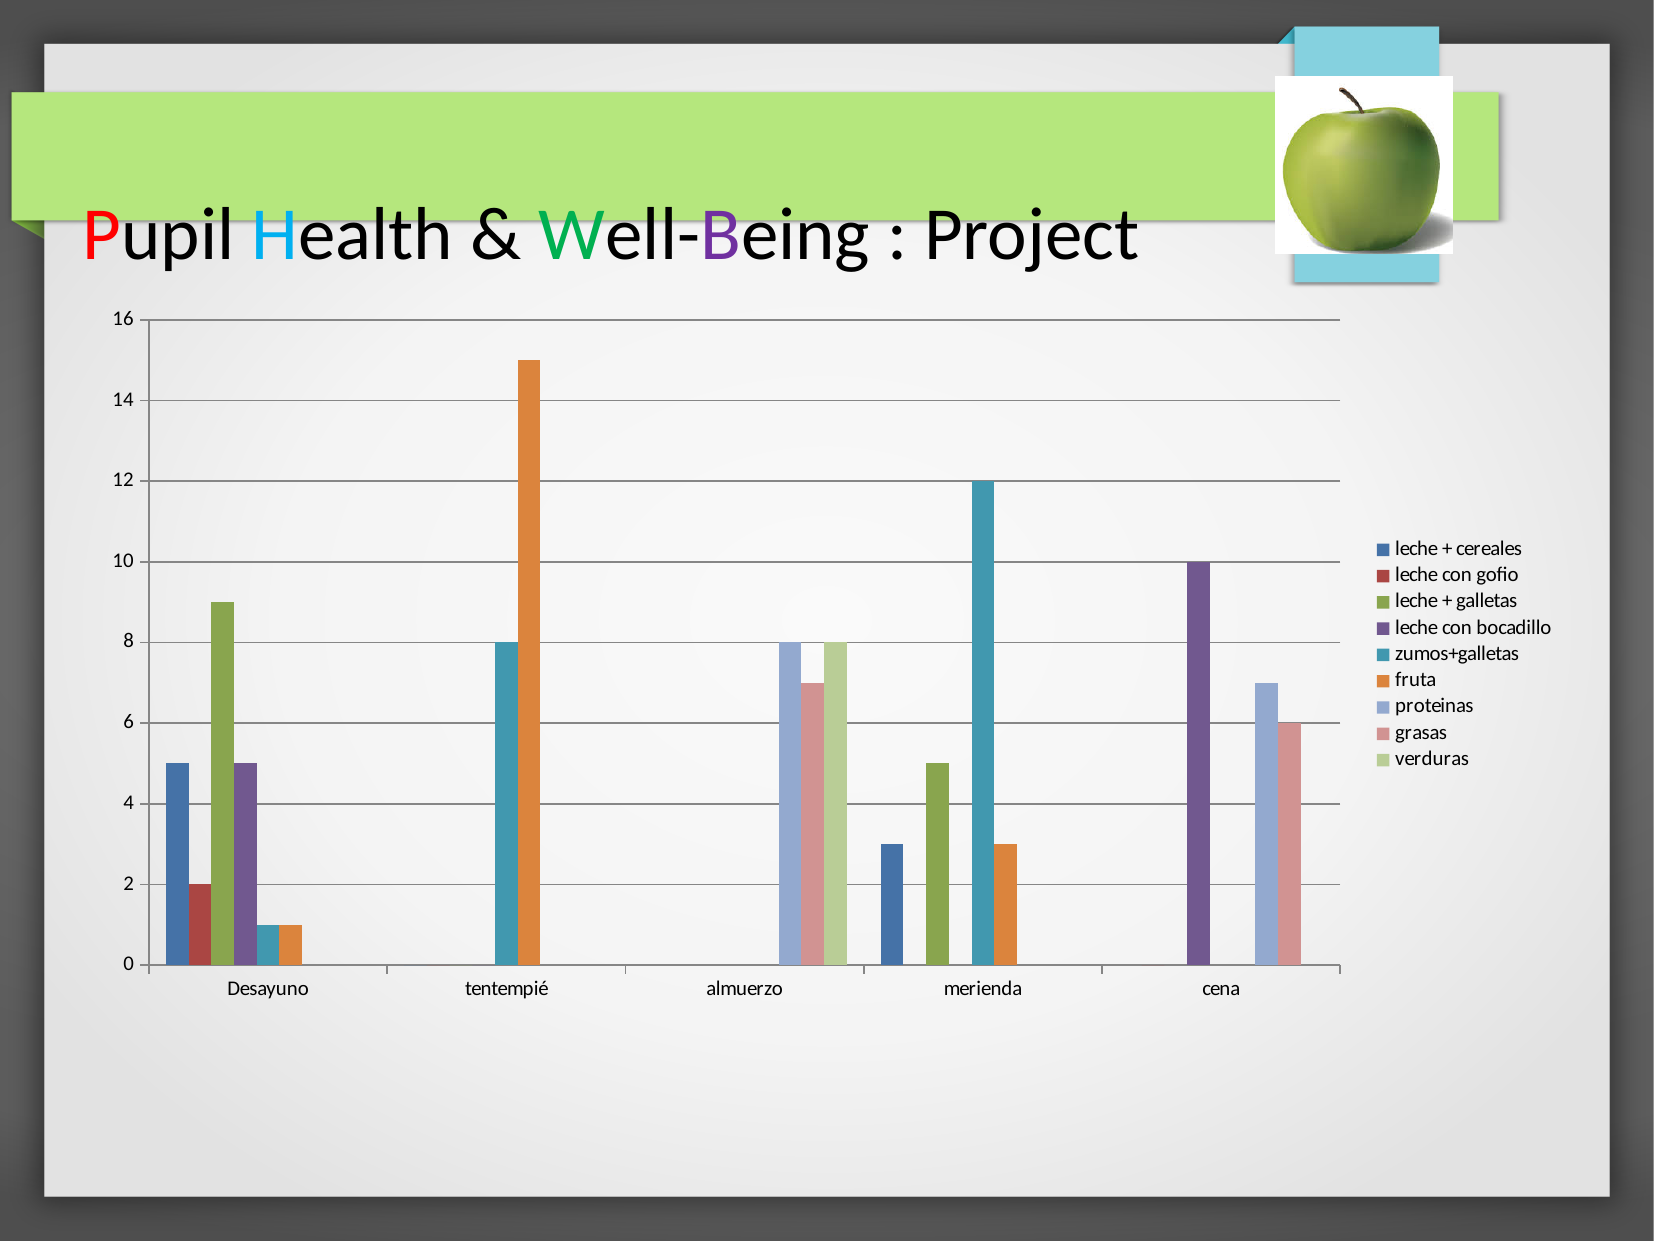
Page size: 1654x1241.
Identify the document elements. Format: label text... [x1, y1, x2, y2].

title Pupil Health & Well-Being : Project [82, 94, 1264, 213]
chart [82, 295, 1571, 1015]
picture [0, 0, 1654, 1241]
